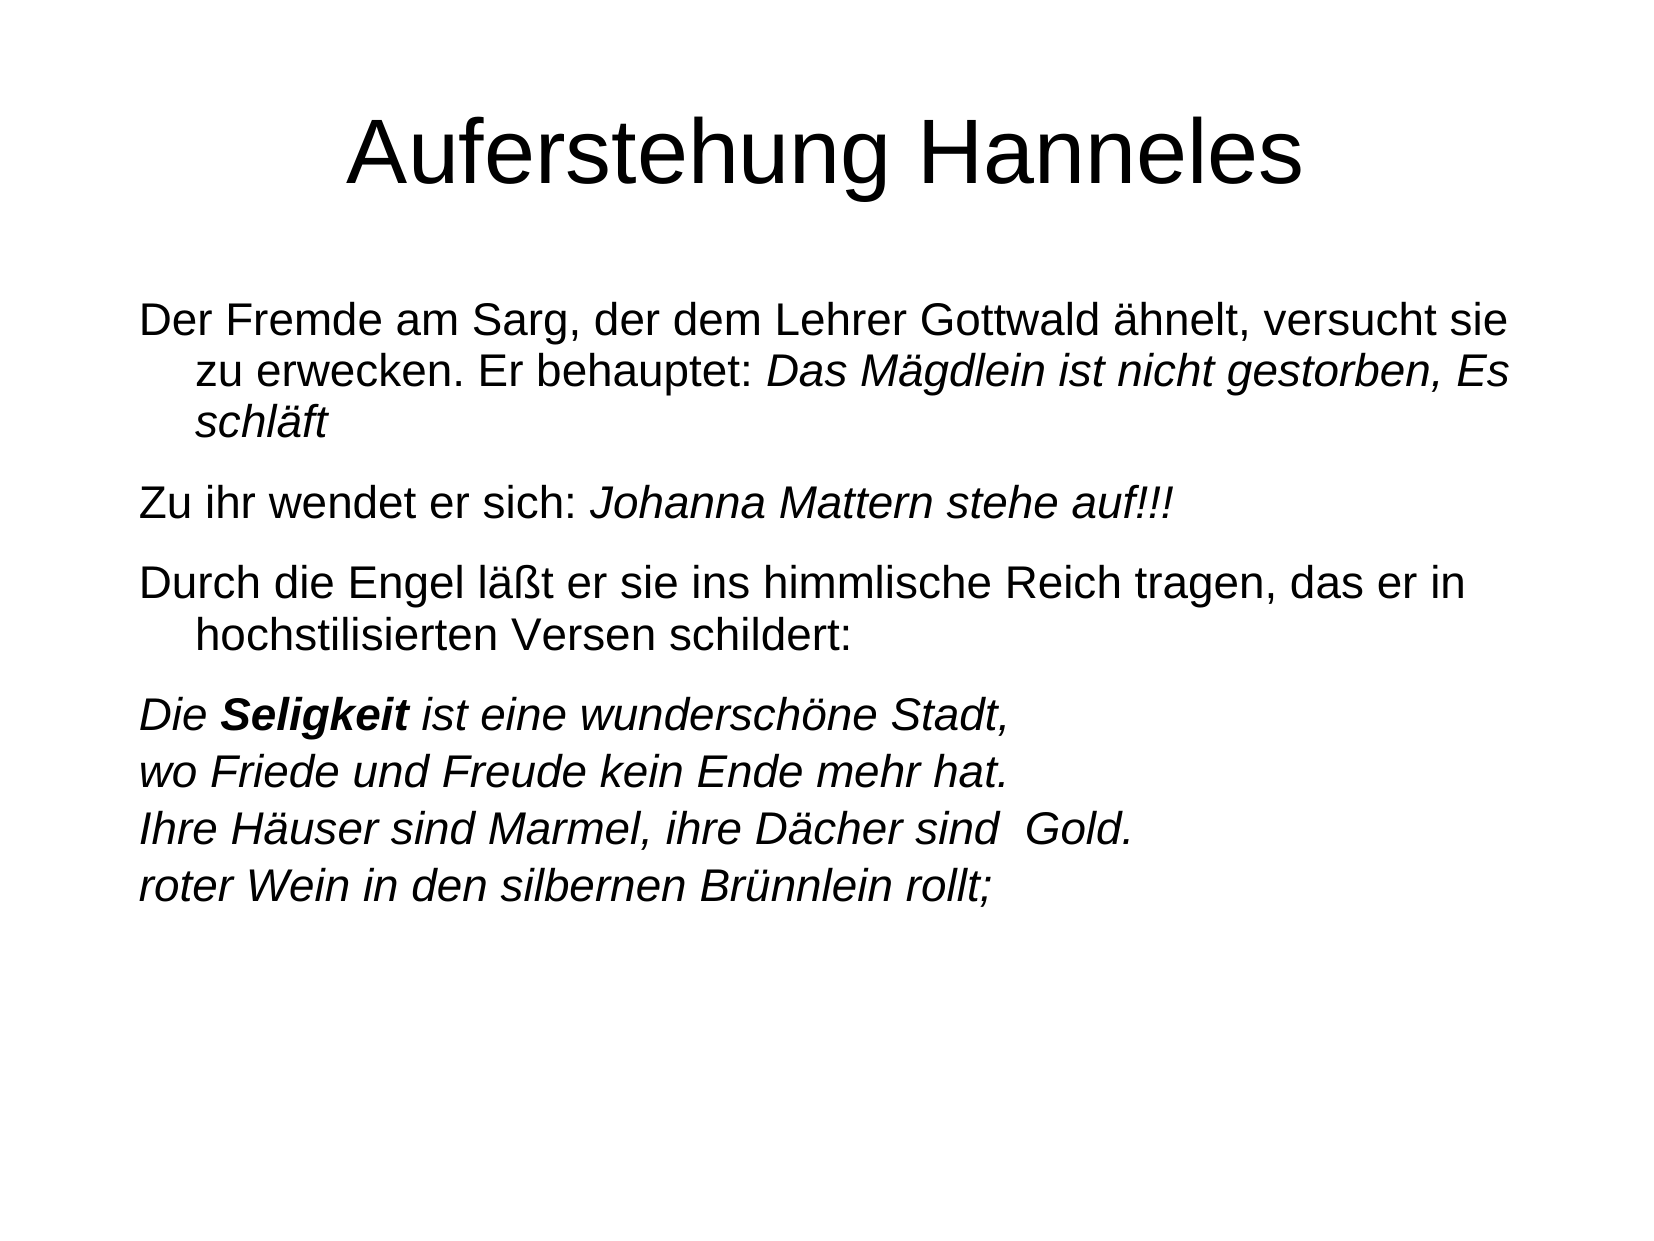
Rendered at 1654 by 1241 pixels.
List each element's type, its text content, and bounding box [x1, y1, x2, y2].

title Auferstehung Hanneles [82, 49, 1571, 257]
list Der Fremde am Sarg, der dem Lehrer Gottwald ähnelt, versucht sie zu erwecken. Er behauptet: Das Mägdlein ist nicht gestorben, Es schläft Zu ihr wendet er sich: Johanna Mattern stehe auf!!! Durch die Engel läßt er sie ins himmlische Reich tragen, das er in hochstilisierten Versen schildert: Die Seligkeit ist eine wunderschöne Stadt, wo Friede und Freude kein Ende mehr hat. Ihre Häuser sind Marmel, ihre Dächer sind Gold. roter Wein in den silbernen Brünnlein rollt; [82, 290, 1571, 1109]
